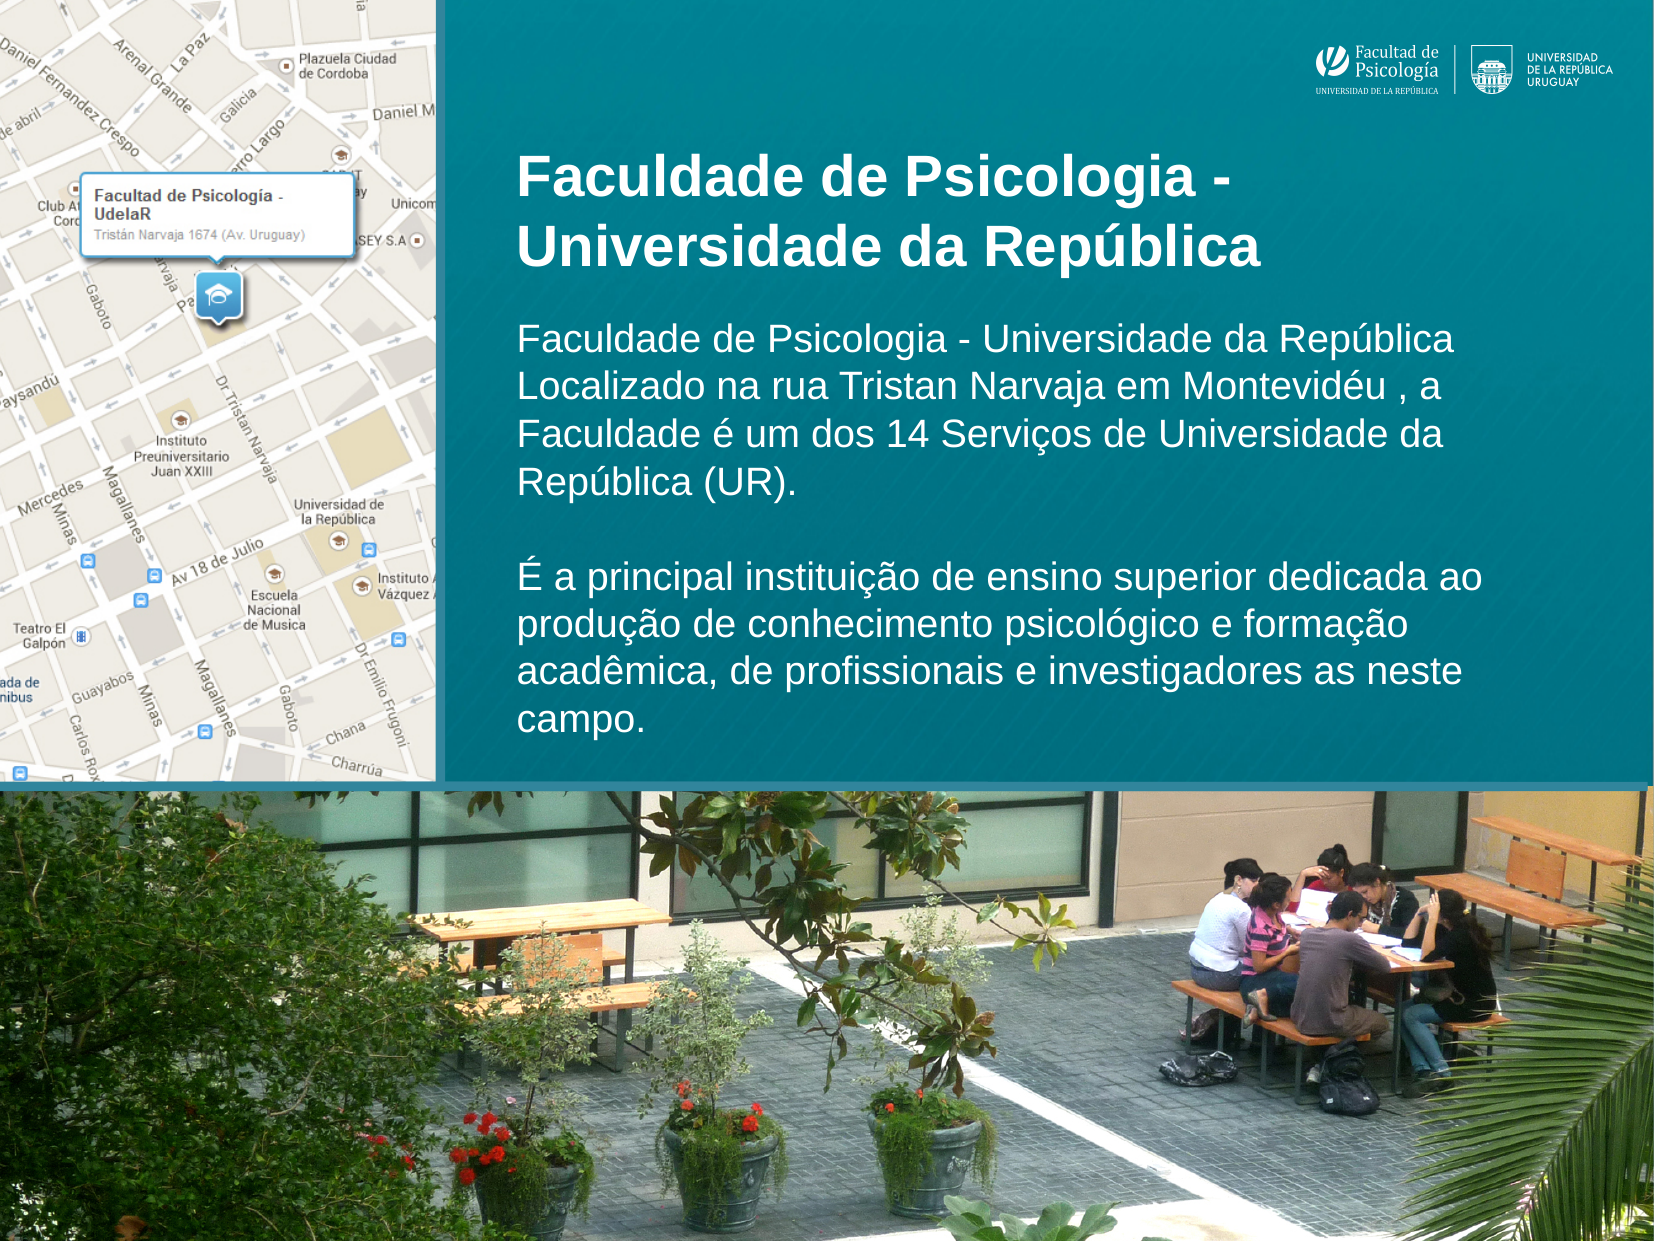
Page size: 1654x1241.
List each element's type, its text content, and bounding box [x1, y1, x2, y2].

picture [0, 0, 435, 781]
title Faculdade de Psicologia - Universidade da República [501, 130, 1367, 288]
text_box Faculdade de Psicologia - Universidade da República Localizado na rua Tristan Narvaja em Montevidéu , a Faculdade é um dos 14 Serviços de Universidade da República (UR). É a principal instituição de ensino superior dedicada ao produção de conhecimento psicológico e formação acadêmica, de profissionais e investigadores as neste campo. [501, 305, 1595, 748]
picture [0, 0, 1654, 1241]
